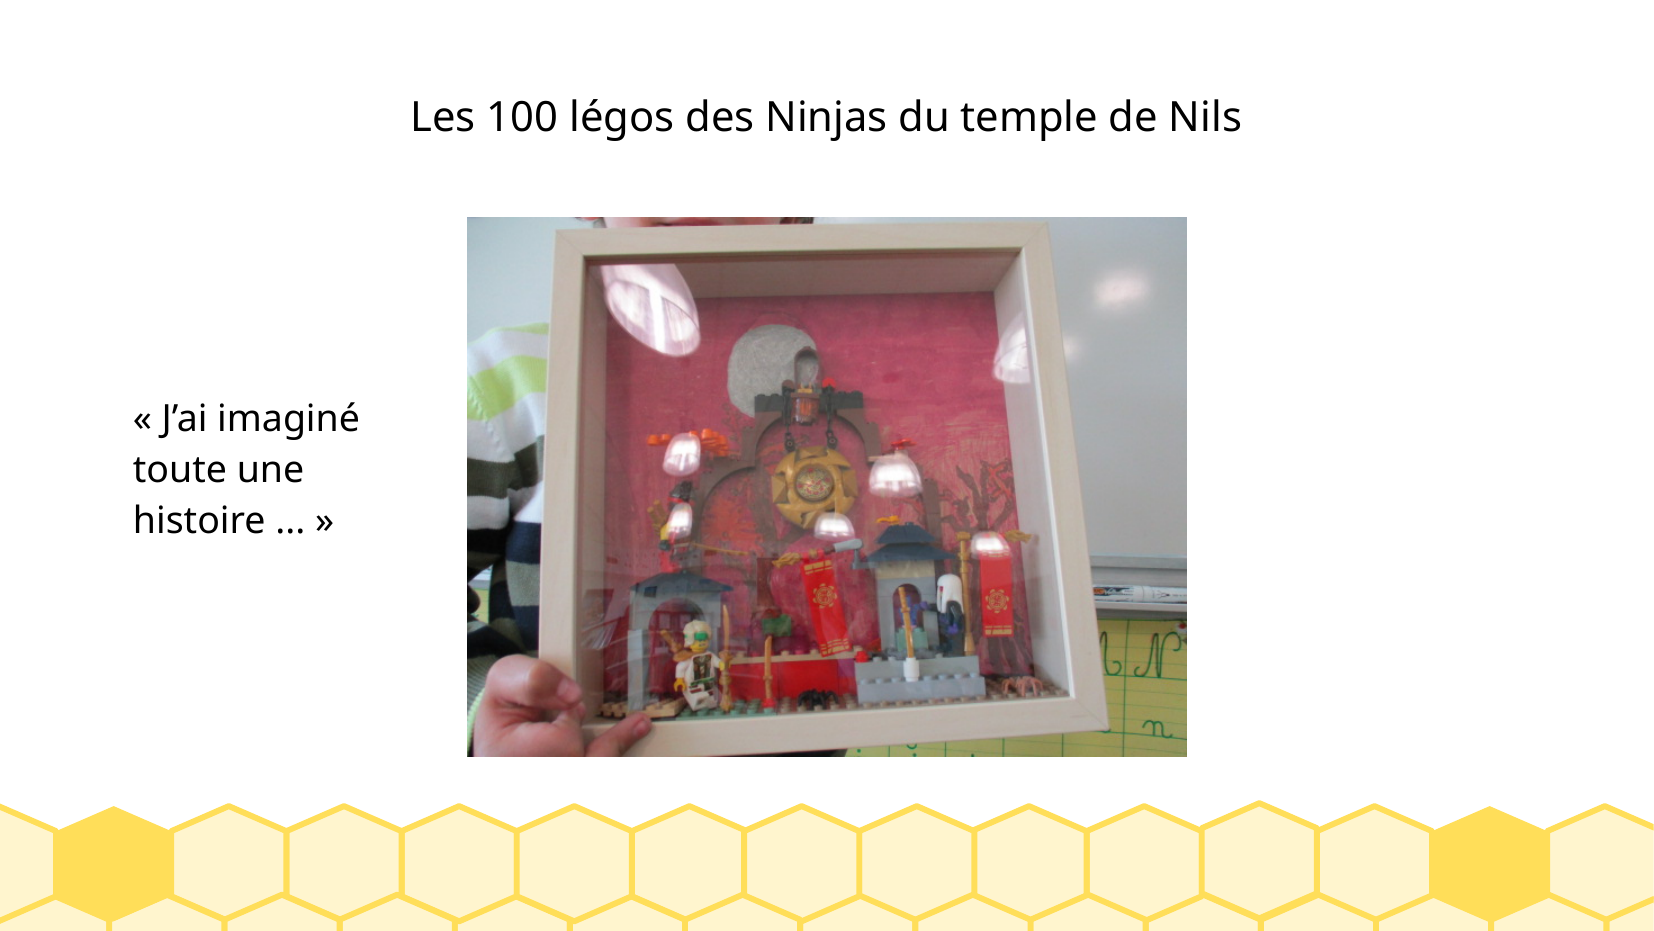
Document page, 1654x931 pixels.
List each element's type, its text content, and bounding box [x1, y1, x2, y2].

picture [467, 217, 1187, 758]
text_box « J’ai imaginé toute une histoire ... » [118, 383, 414, 562]
title Les 100 légos des Ninjas du temple de Nils [82, 37, 1571, 193]
